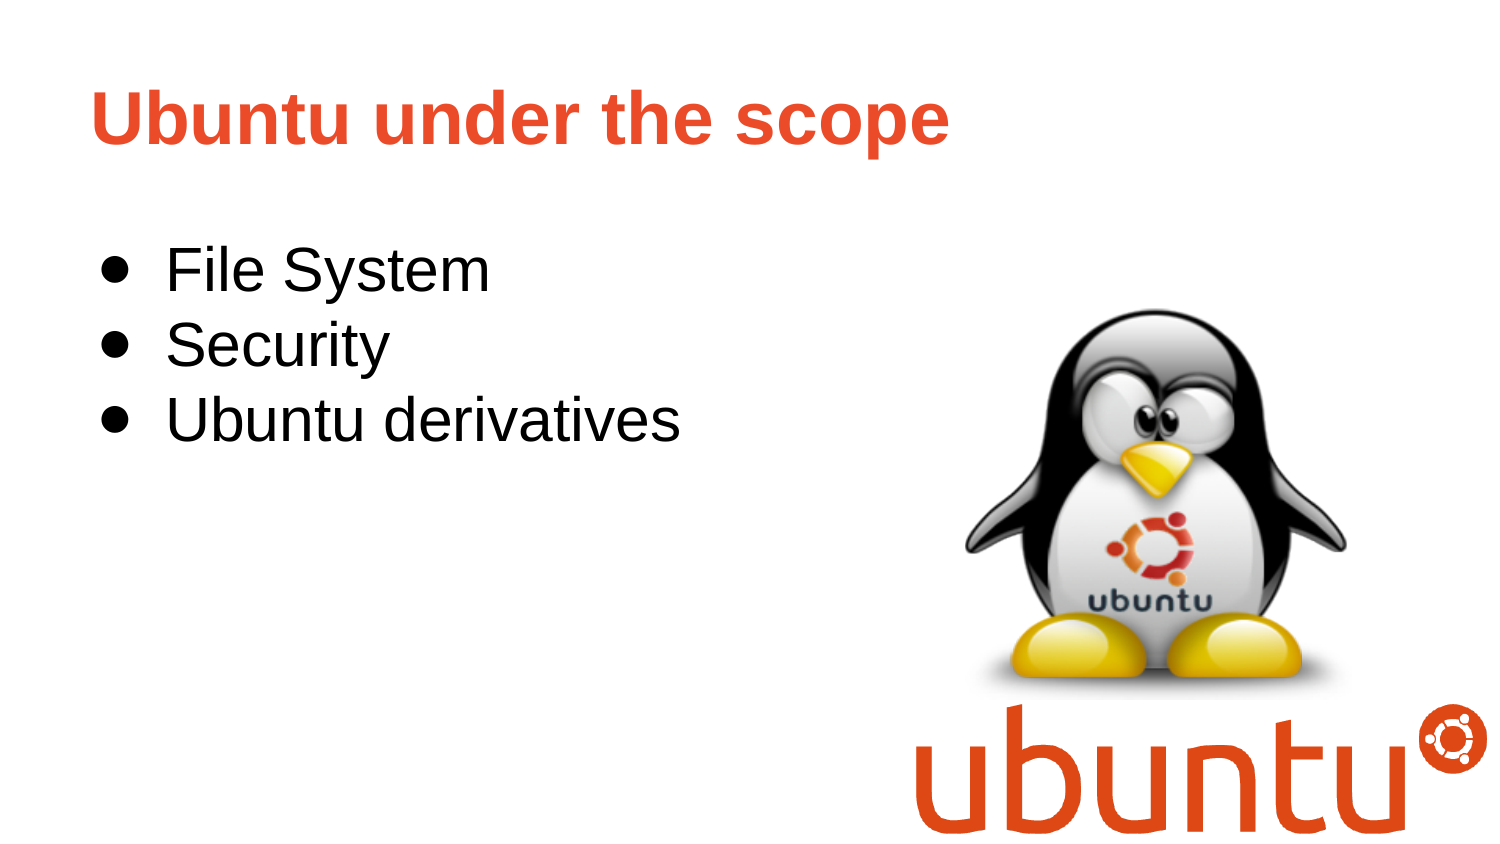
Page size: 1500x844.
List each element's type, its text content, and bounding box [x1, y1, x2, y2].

title Ubuntu under the scope [75, 33, 1425, 175]
picture [965, 308, 1352, 700]
picture [916, 704, 1487, 834]
list File System Security Ubuntu derivatives [75, 213, 1425, 466]
